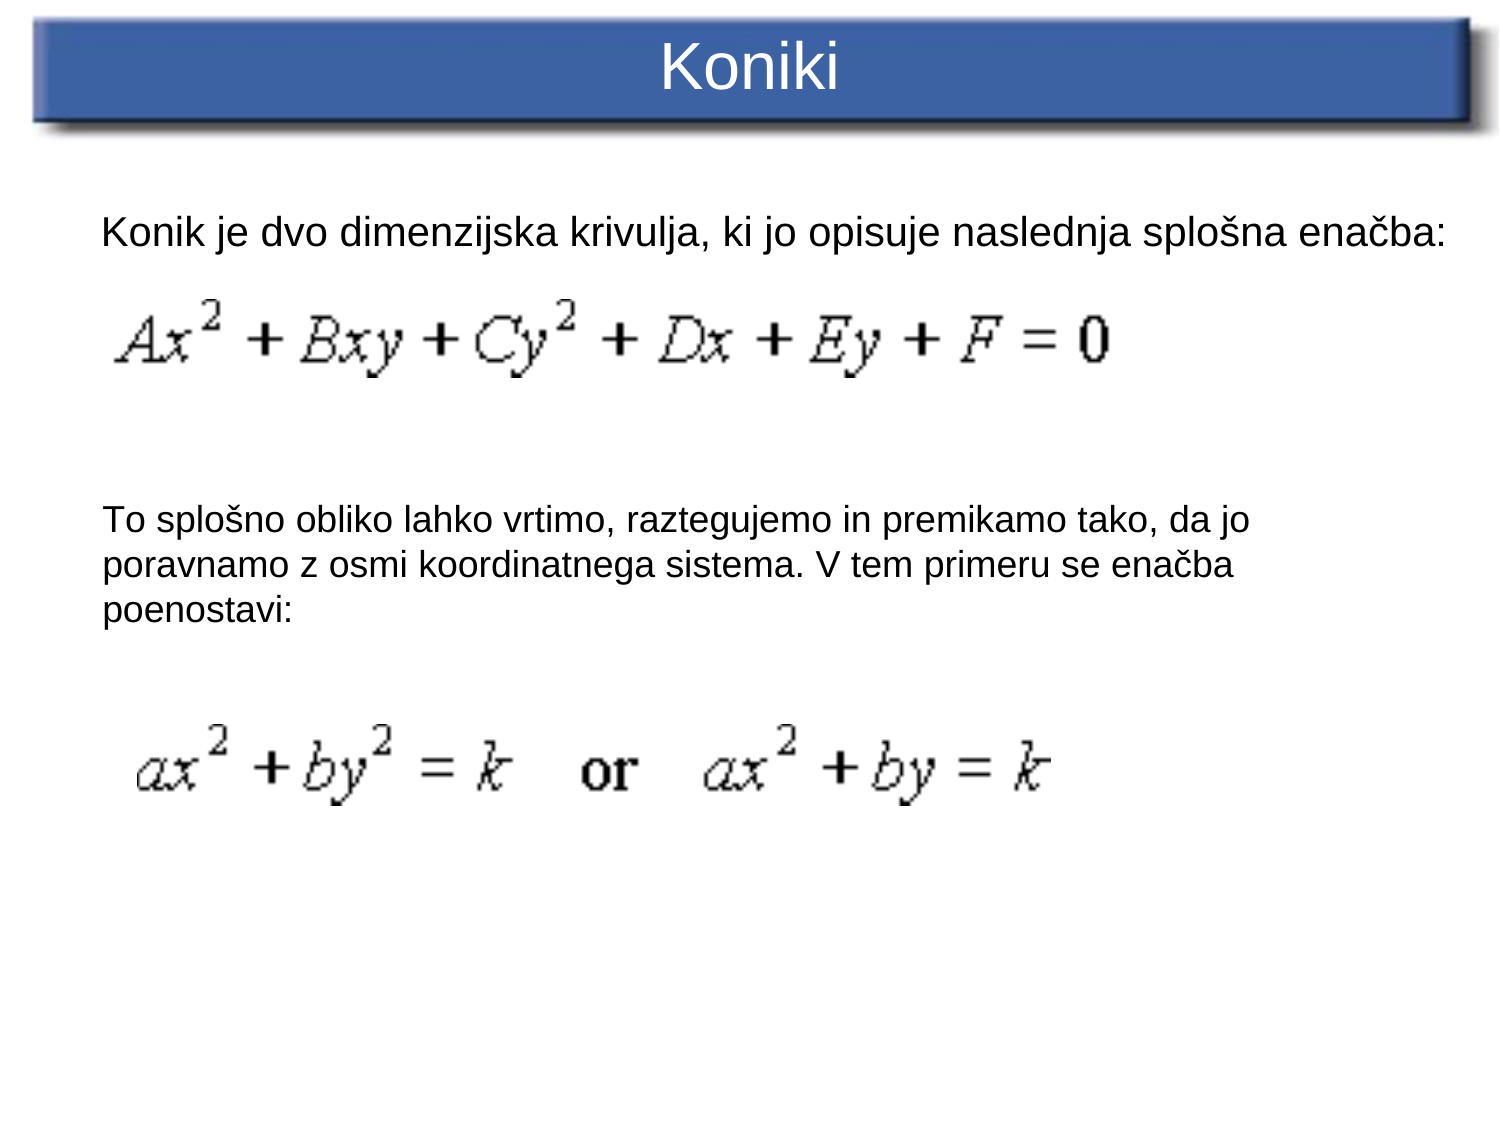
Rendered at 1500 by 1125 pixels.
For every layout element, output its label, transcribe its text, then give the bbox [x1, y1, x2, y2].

text_box To splošno obliko lahko vrtimo, raztegujemo in premikamo tako, da jo poravnamo z osmi koordinatnega sistema. V tem primeru se enačba poenostavi: [87, 487, 1413, 638]
text_box Konik je dvo dimenzijska krivulja, ki jo opisuje naslednja splošna enačba: [86, 197, 1475, 263]
picture [31, 114, 1499, 142]
picture [112, 299, 1113, 378]
picture [137, 724, 1051, 806]
title Koniki [0, 12, 1500, 114]
